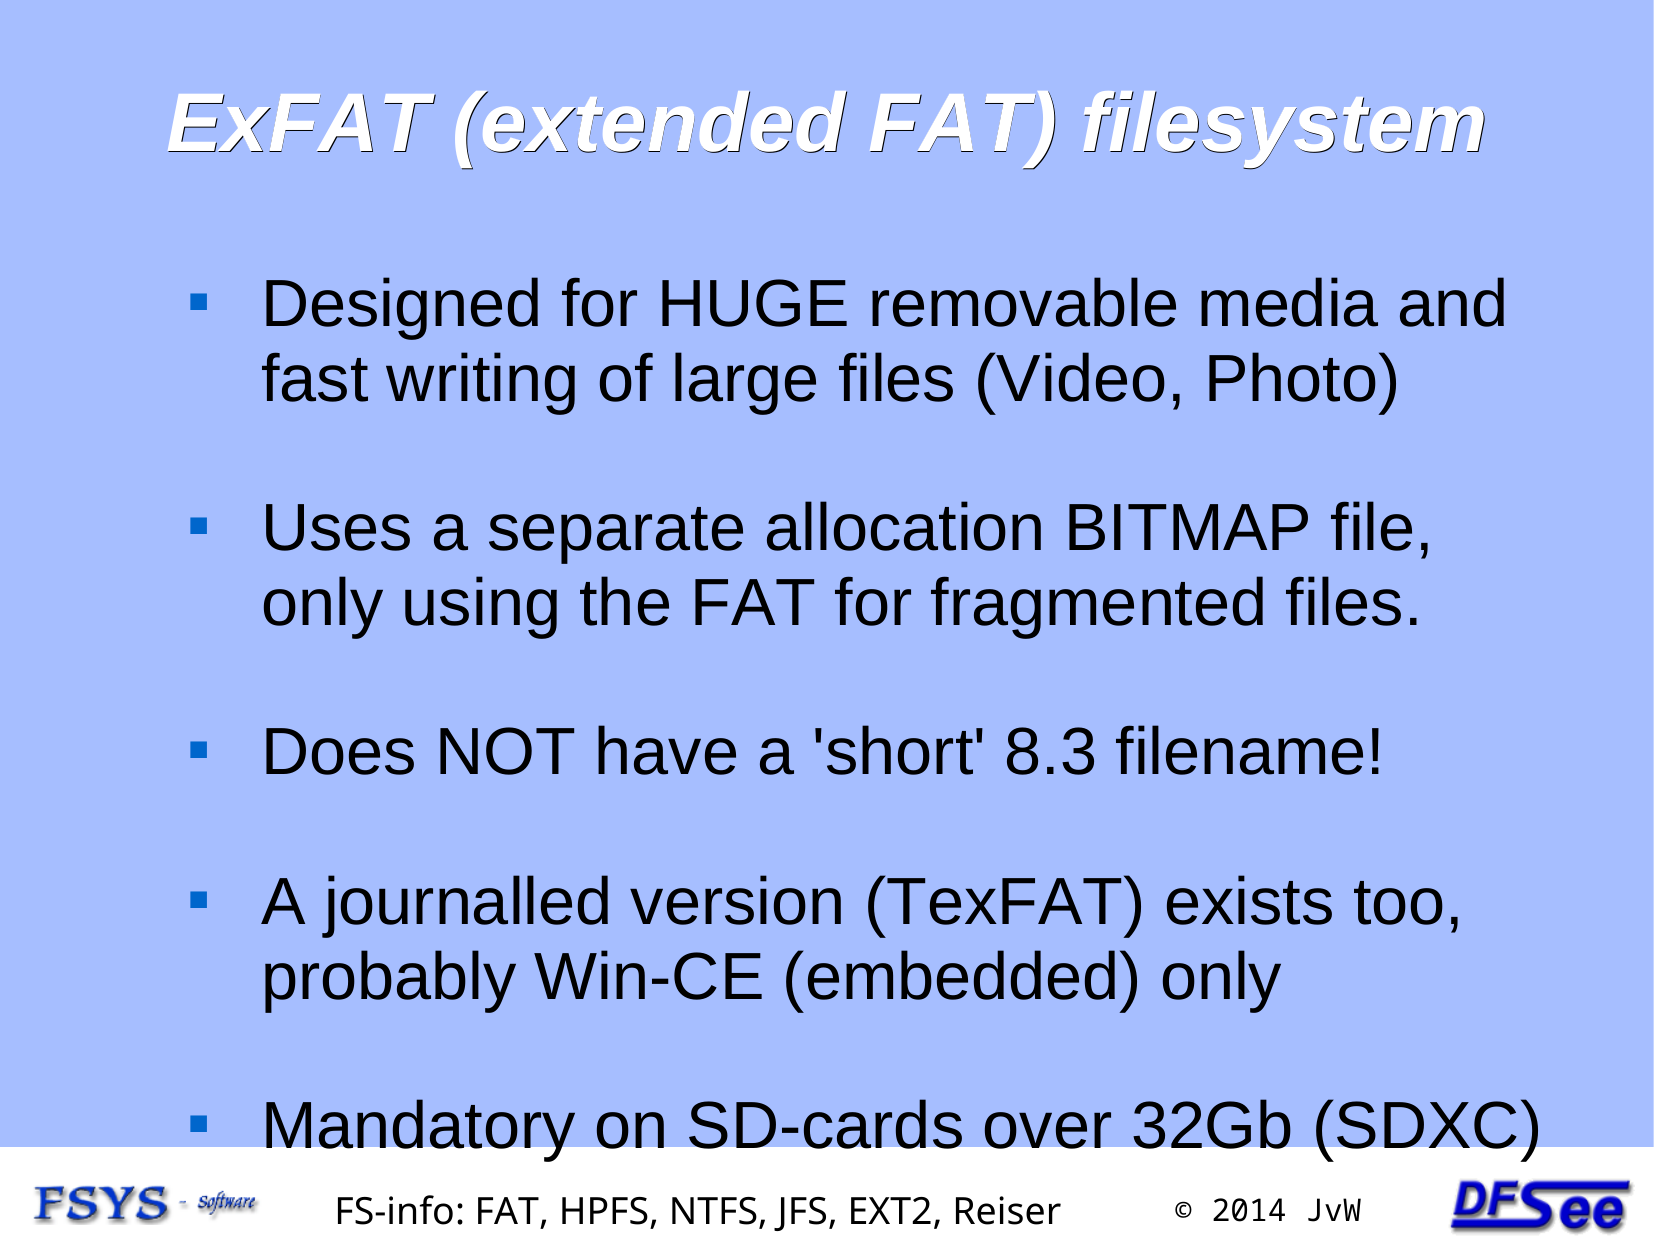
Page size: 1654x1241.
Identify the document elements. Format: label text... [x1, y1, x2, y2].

title ExFAT (extended FAT) filesystem [121, 19, 1534, 227]
picture [1446, 1177, 1635, 1241]
picture [29, 1181, 265, 1225]
list Designed for HUGE removable media and fast writing of large files (Video, Photo) Uses a separate allocation BITMAP file, only using the FAT for fragmented files. Does NOT have a 'short' 8.3 filename! A journalled version (TexFAT) exists too, probably Win-CE (embedded) only Mandatory on SD-cards over 32Gb (SDXC) [178, 265, 1570, 1151]
